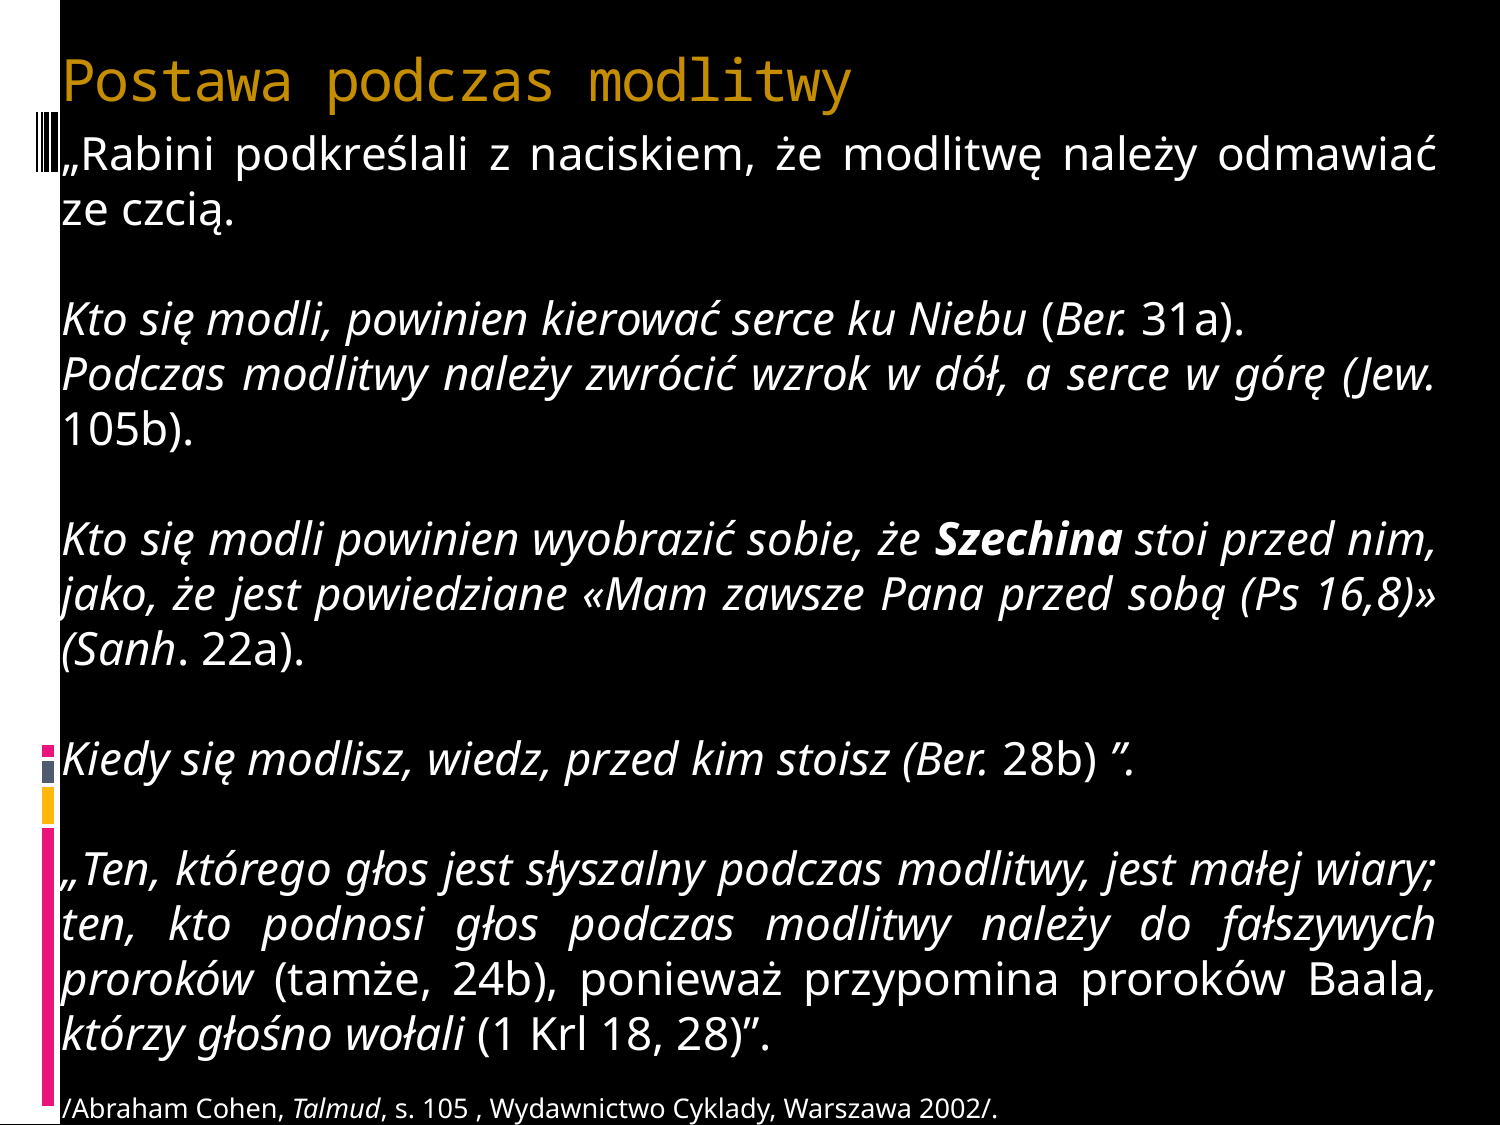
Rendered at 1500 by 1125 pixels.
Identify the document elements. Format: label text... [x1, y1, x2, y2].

title Postawa podczas modlitwy [46, 35, 1442, 117]
text_box „Rabini podkreślali z naciskiem, że modlitwę należy odmawiać ze czcią. Kto się modli, powinien kierować serce ku Niebu (Ber. 31a). Podczas modlitwy należy zwrócić wzrok w dół, a serce w górę (Jew. 105b). Kto się modli powinien wyobrazić sobie, że Szechina stoi przed nim, jako, że jest powiedziane «Mam zawsze Pana przed sobą (Ps 16,8)» (Sanh. 22a). Kiedy się modlisz, wiedz, przed kim stoisz (Ber. 28b) ”. „Ten, którego głos jest słyszalny podczas modlitwy, jest małej wiary; ten, kto podnosi głos podczas modlitwy należy do fałszywych proroków (tamże, 24b), ponieważ przypomina proroków Baala, którzy głośno wołali (1 Krl 18, 28)”. /Abraham Cohen, Talmud, s. 105 , Wydawnictwo Cyklady, Warszawa 2002/. [46, 117, 1454, 1067]
